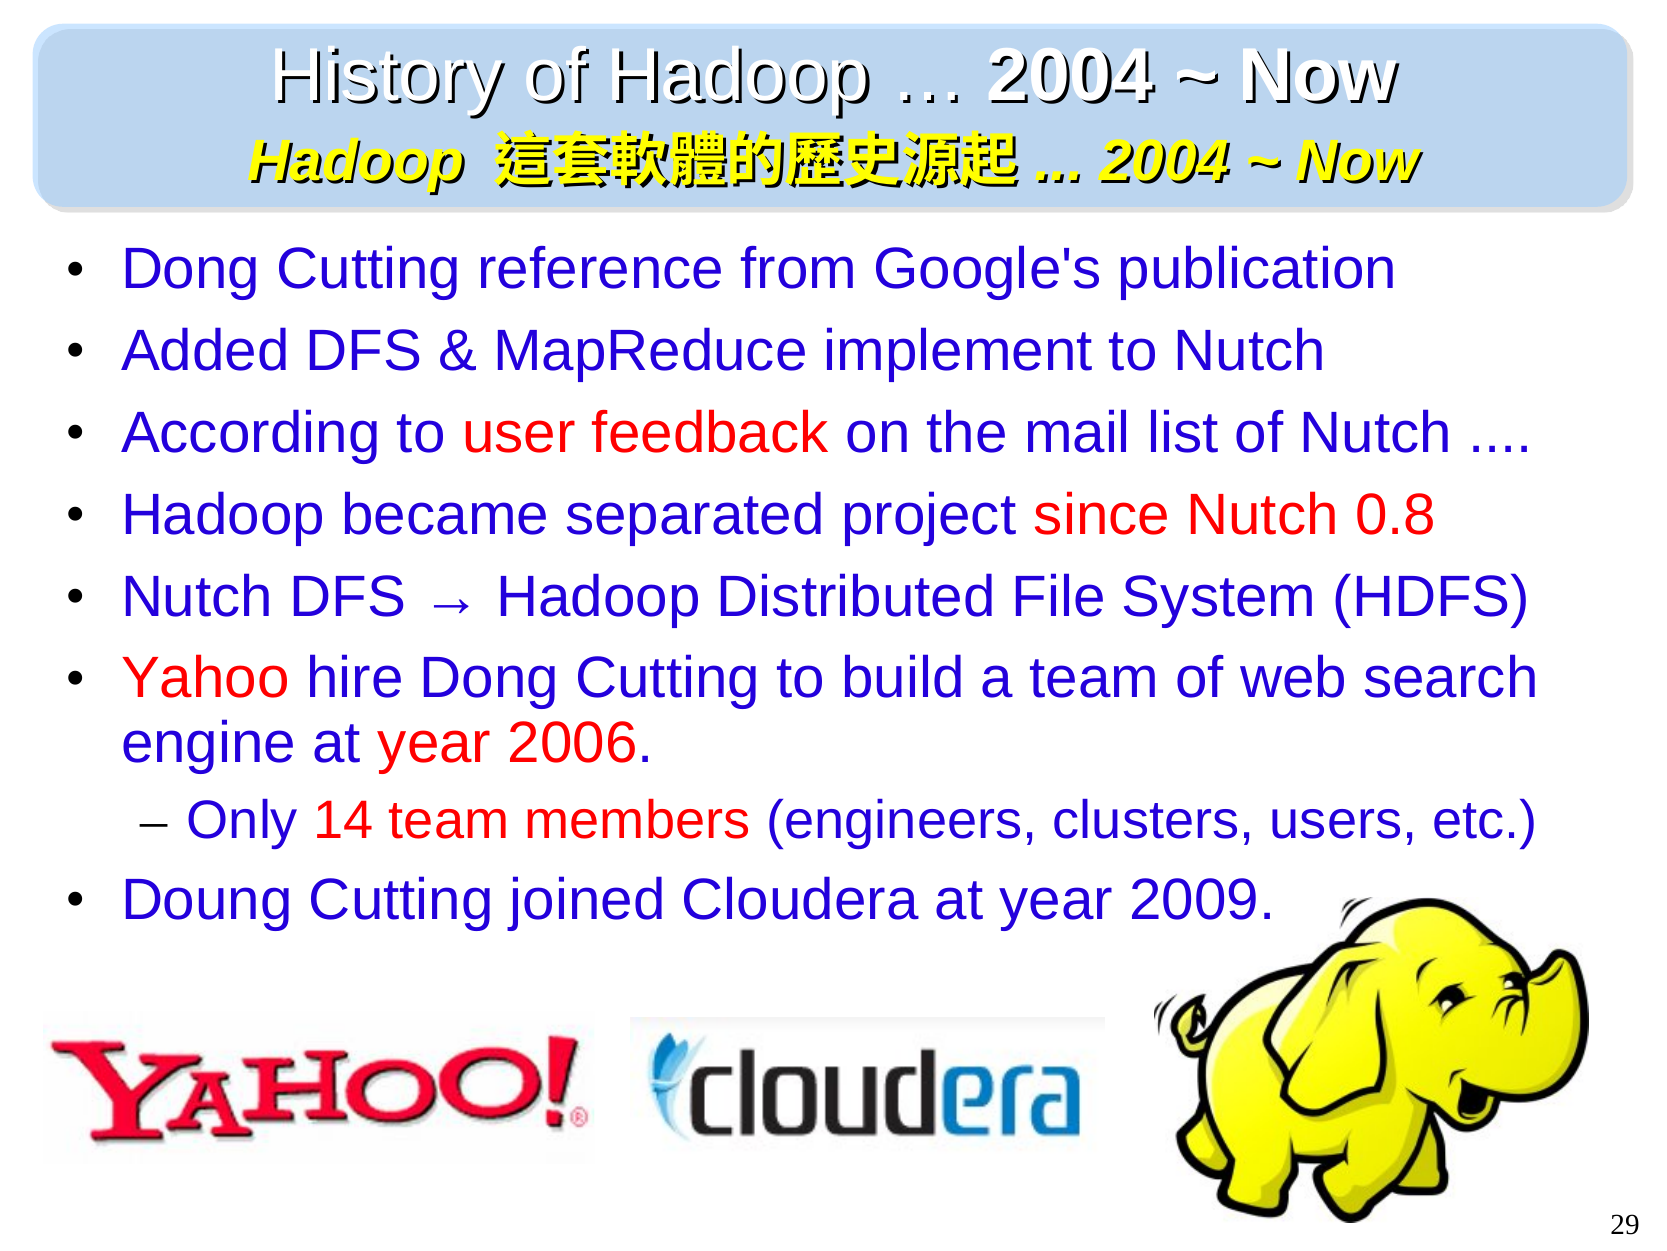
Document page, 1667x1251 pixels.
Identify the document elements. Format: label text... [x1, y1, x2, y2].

text_box [32, 23, 1628, 207]
picture [630, 1017, 1105, 1168]
title History of Hadoop … 2004 ~ Now Hadoop 這套軟體的歷史源起... 2004 ~ Now [124, 28, 1542, 206]
picture [43, 1011, 596, 1164]
picture [1154, 1161, 1589, 1223]
list Dong Cutting reference from Google's publication Added DFS & MapReduce implement to Nutch According to user feedback on the mail list of Nutch .... Hadoop became separated project since Nutch 0.8 Nutch DFS → Hadoop Distributed File System (HDFS) Yahoo hire Dong Cutting to build a team of web search engine at year 2006. Only 14 team members (engineers, clusters, users, etc.) Doung Cutting joined Cloudera at year 2009. [64, 236, 1613, 1161]
